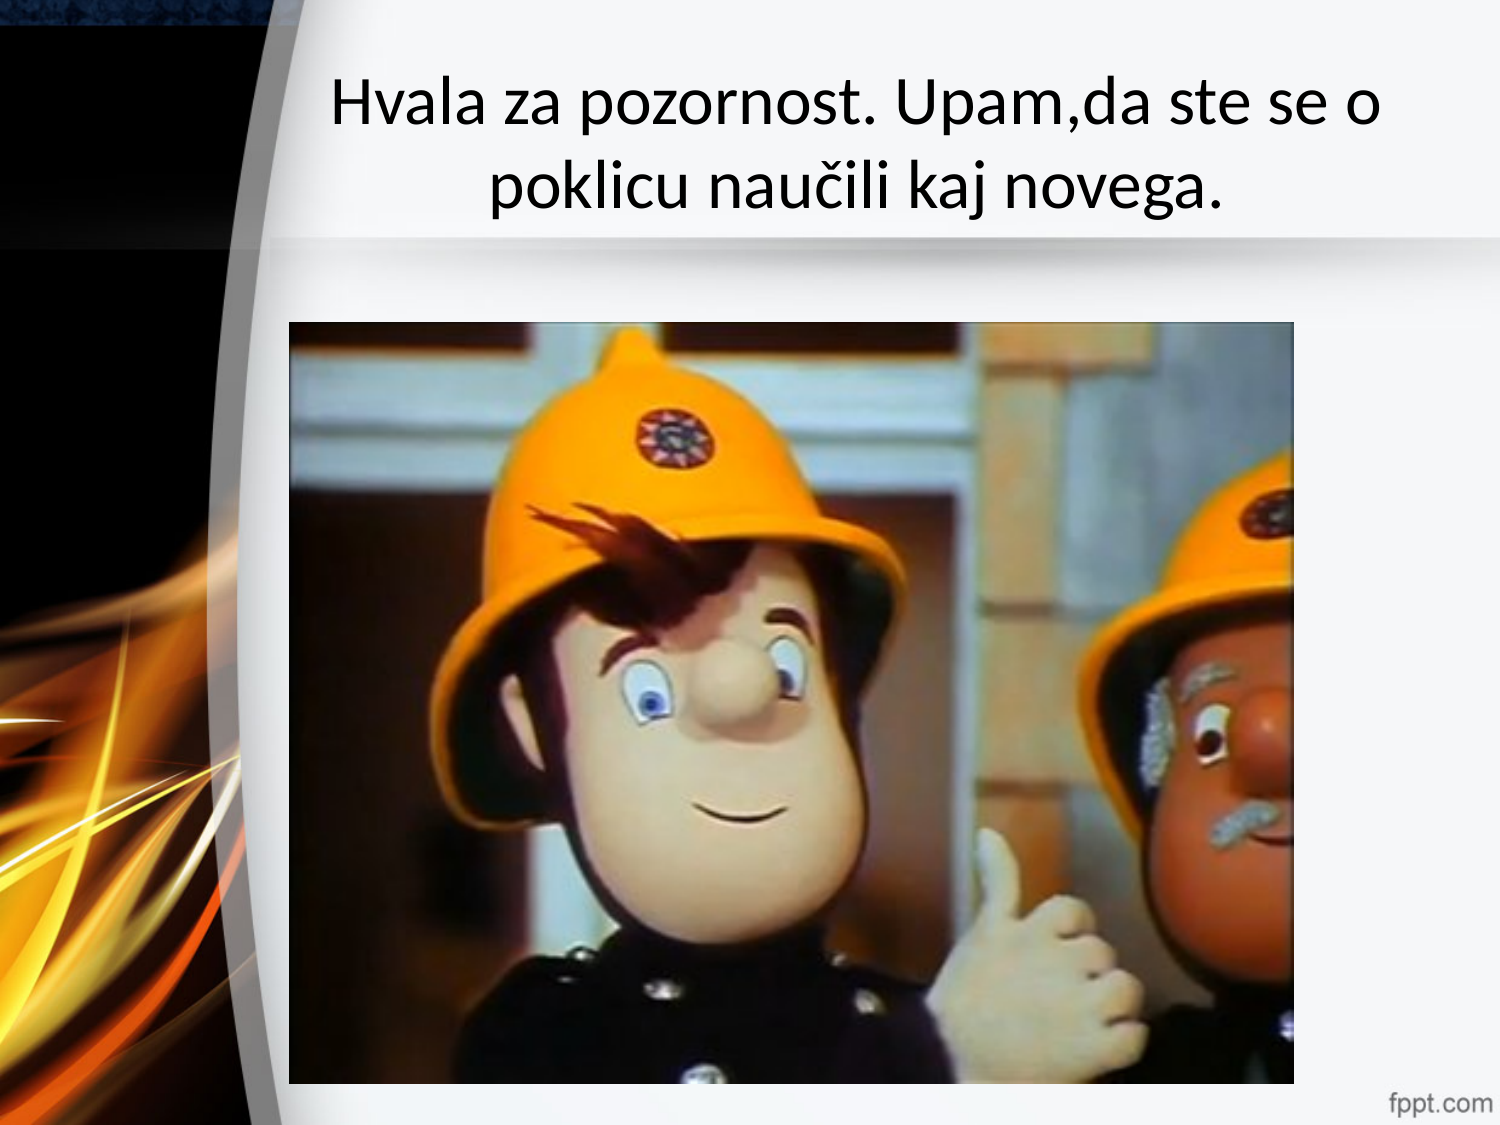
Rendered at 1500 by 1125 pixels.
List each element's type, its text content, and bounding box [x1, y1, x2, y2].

picture [0, 0, 1500, 1125]
title Hvala za pozornost. Upam,da ste se o poklicu naučili kaj novega. [289, 45, 1425, 232]
